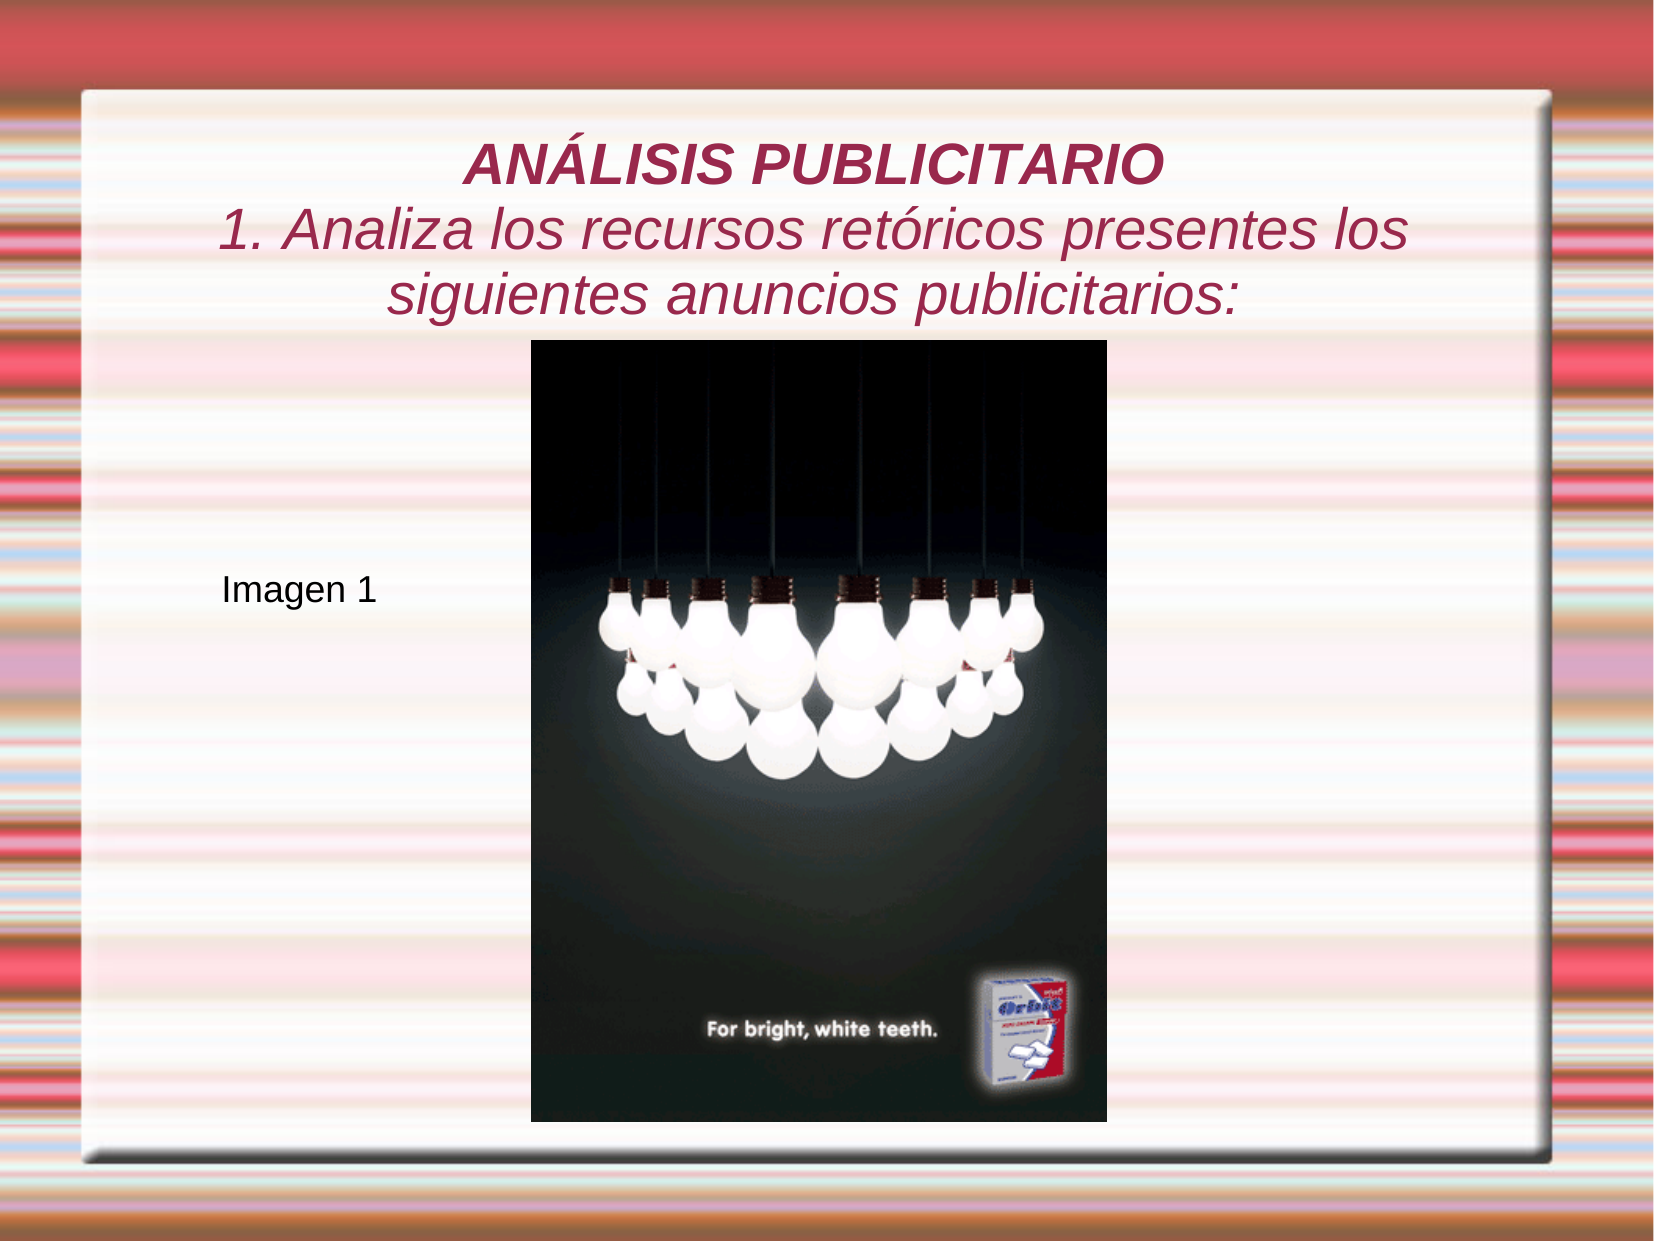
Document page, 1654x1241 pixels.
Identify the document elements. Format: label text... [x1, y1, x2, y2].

picture [0, 0, 1654, 1241]
text_box Imagen 1 [206, 561, 443, 618]
title ANÁLISIS PUBLICITARIO 1. Analiza los recursos retóricos presentes los siguientes anuncios publicitarios: [123, 88, 1506, 371]
